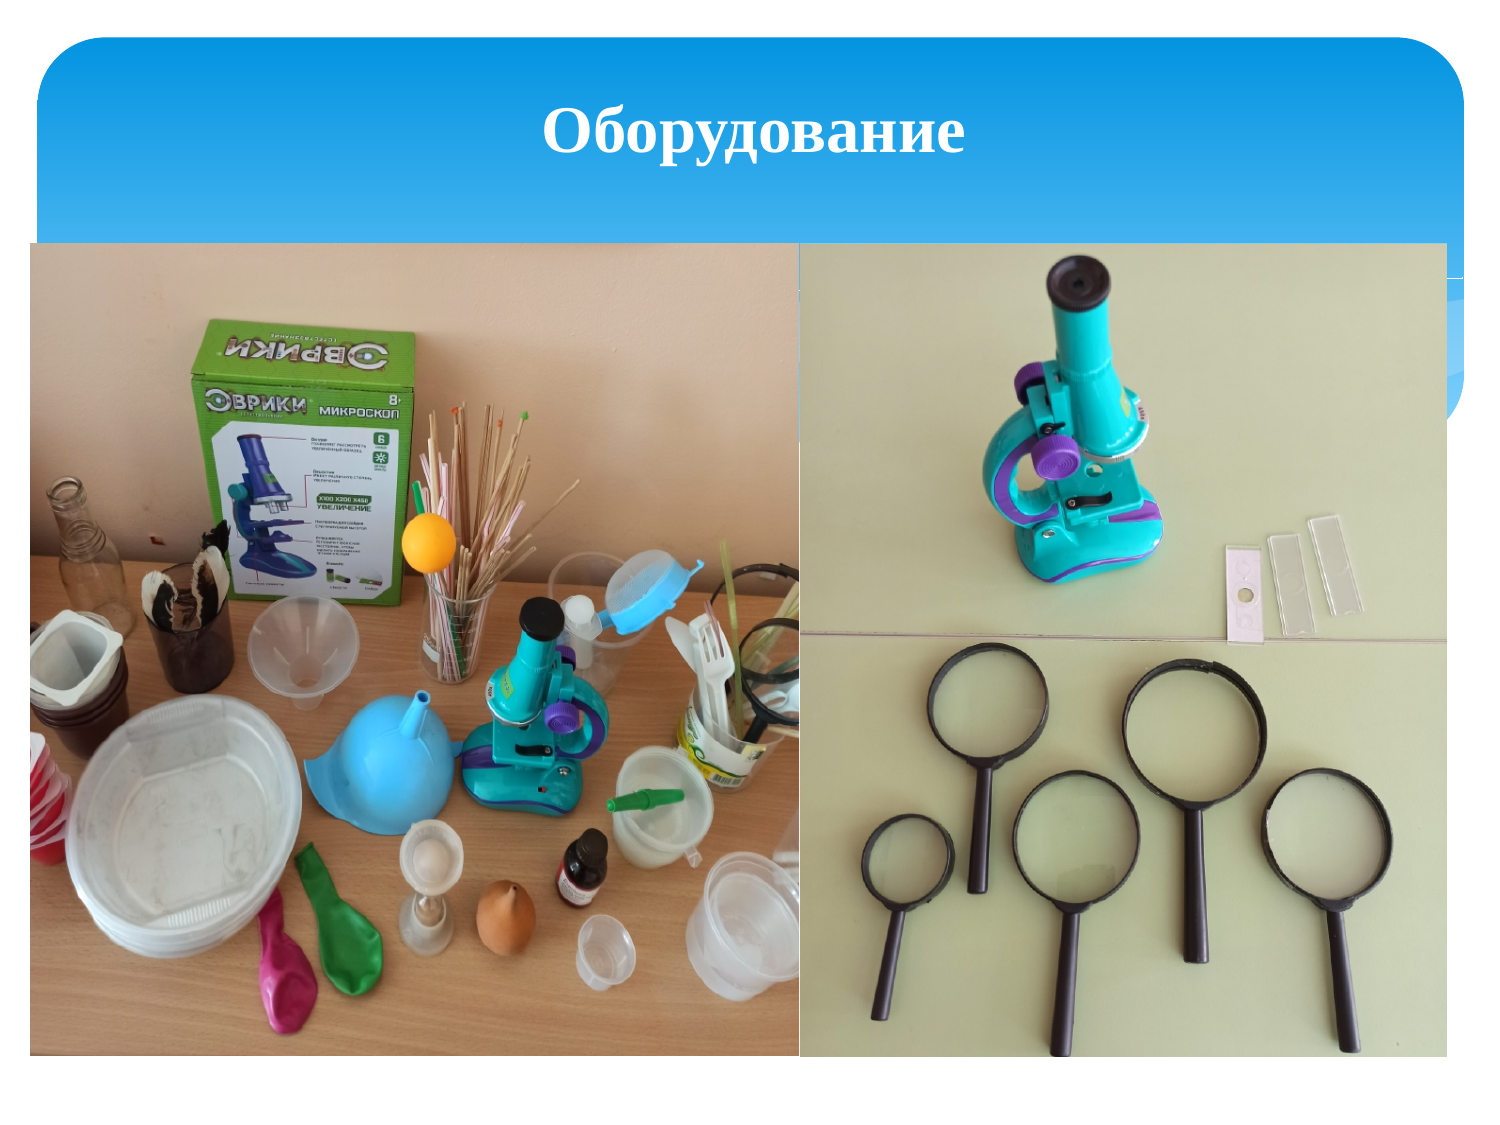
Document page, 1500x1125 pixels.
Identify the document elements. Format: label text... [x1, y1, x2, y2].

title Оборудование [88, 78, 1420, 243]
picture [29, 243, 1447, 1057]
